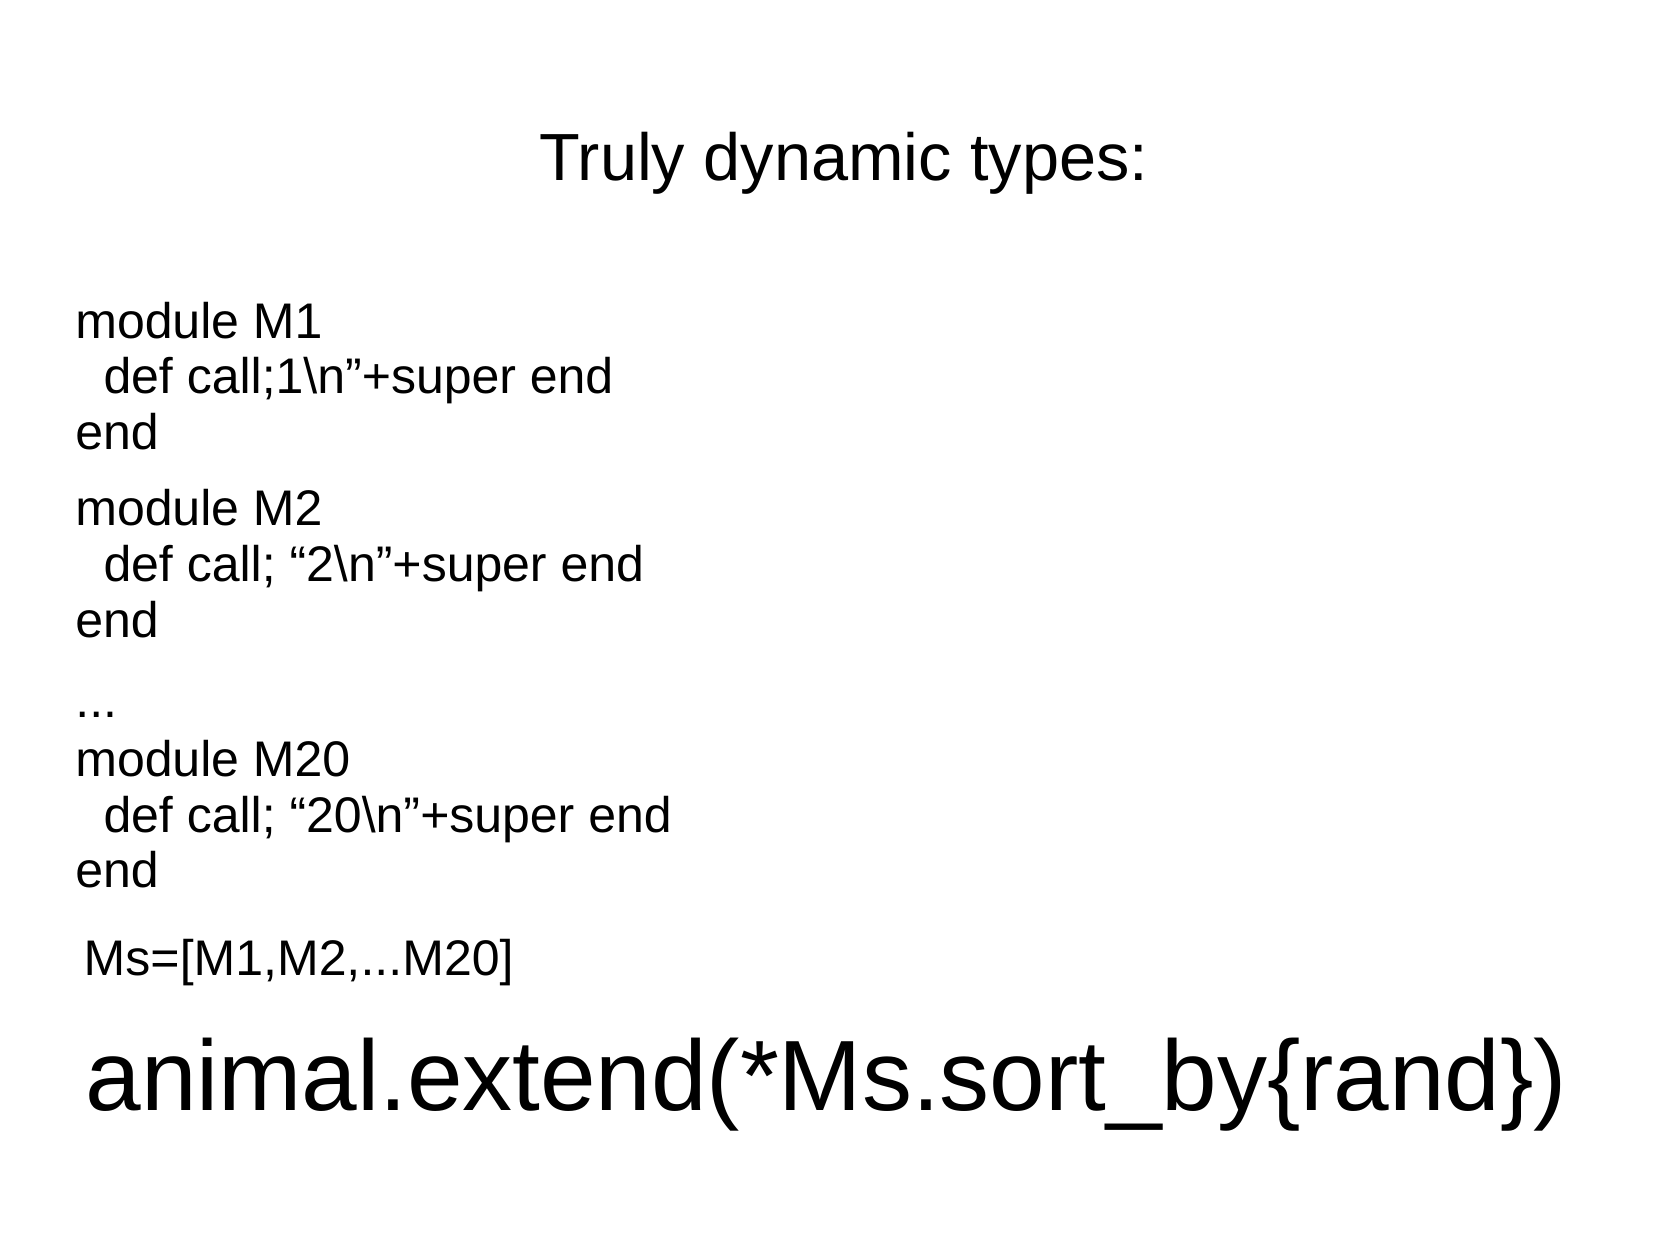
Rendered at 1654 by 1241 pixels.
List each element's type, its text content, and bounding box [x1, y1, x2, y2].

text_box module M1 def call;1\n”+super end end [60, 285, 717, 468]
text_box ... [60, 664, 133, 736]
text_box animal.extend(*Ms.sort_by{rand}) [70, 1012, 1583, 1140]
text_box Ms=[M1,M2,...M20] [68, 923, 529, 994]
text_box module M2 def call; “2\n”+super end end [60, 473, 660, 656]
text_box Truly dynamic types: [525, 112, 1165, 203]
text_box module M20 def call; “20\n”+super end end [60, 723, 687, 906]
